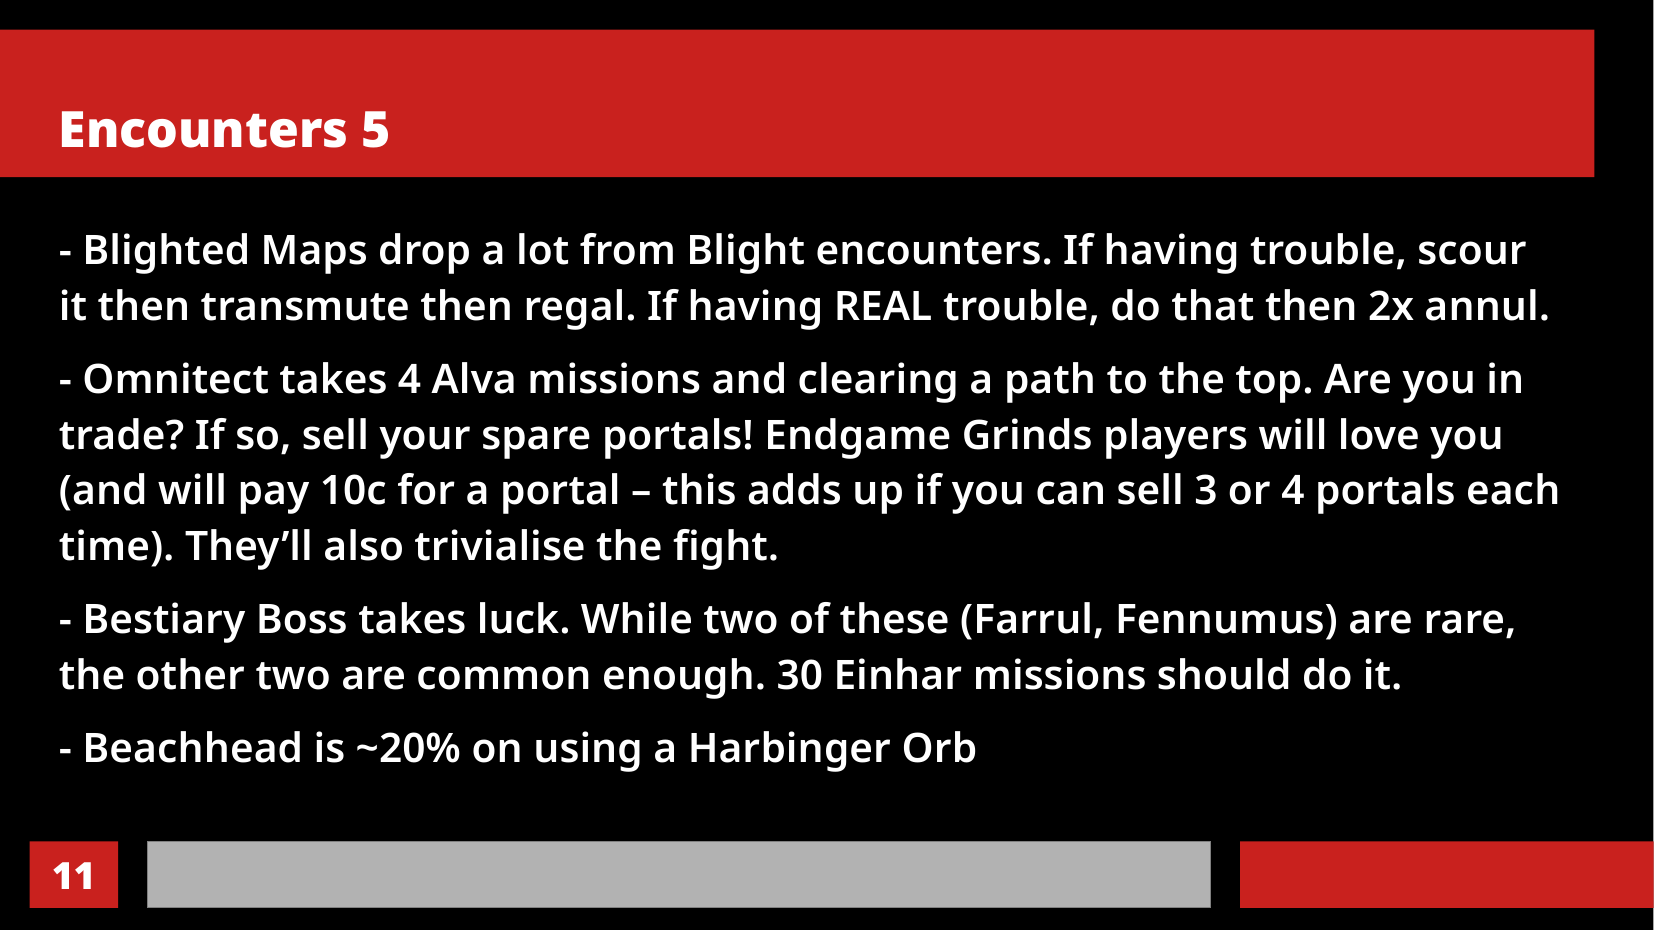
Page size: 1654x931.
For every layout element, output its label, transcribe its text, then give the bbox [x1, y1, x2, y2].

title Encounters 5 [59, 44, 1595, 163]
list - Blighted Maps drop a lot from Blight encounters. If having trouble, scour it then transmute then regal. If having REAL trouble, do that then 2x annul. - Omnitect takes 4 Alva missions and clearing a path to the top. Are you in trade? If so, sell your spare portals! Endgame Grinds players will love you (and will pay 10c for a portal – this adds up if you can sell 3 or 4 portals each time). They’ll also trivialise the fight. - Bestiary Boss takes luck. While two of these (Farrul, Fennumus) are rare, the other two are common enough. 30 Einhar missions should do it. - Beachhead is ~20% on using a Harbinger Orb [59, 221, 1565, 798]
